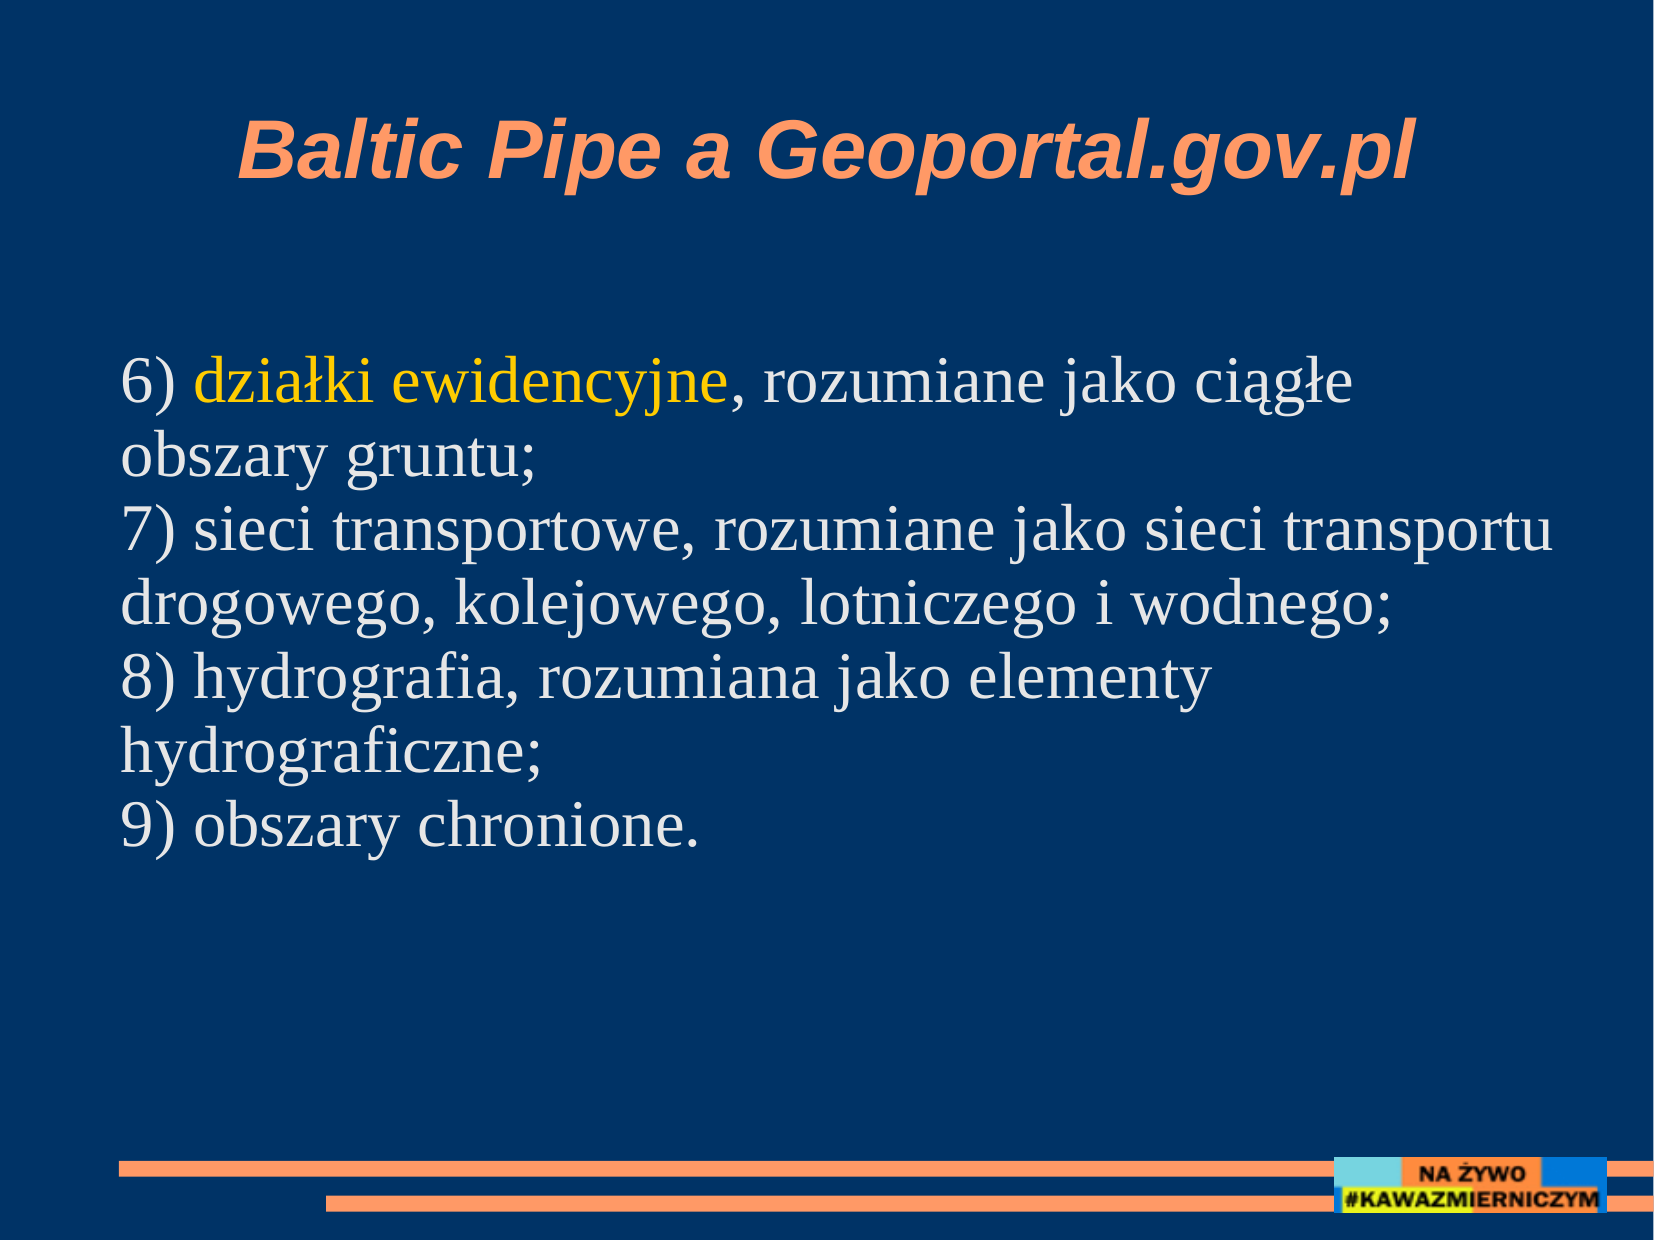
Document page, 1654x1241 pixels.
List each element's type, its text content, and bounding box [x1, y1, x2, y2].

title Baltic Pipe a Geoportal.gov.pl [121, 46, 1534, 254]
list 6) działki ewidencyjne, rozumiane jako ciągłe obszary gruntu; 7) sieci transportowe, rozumiane jako sieci transportu drogowego, kolejowego, lotniczego i wodnego; 8) hydrografia, rozumiana jako elementy hydrograficzne; 9) obszary chronione. [120, 342, 1560, 1023]
picture [1334, 1157, 1607, 1213]
